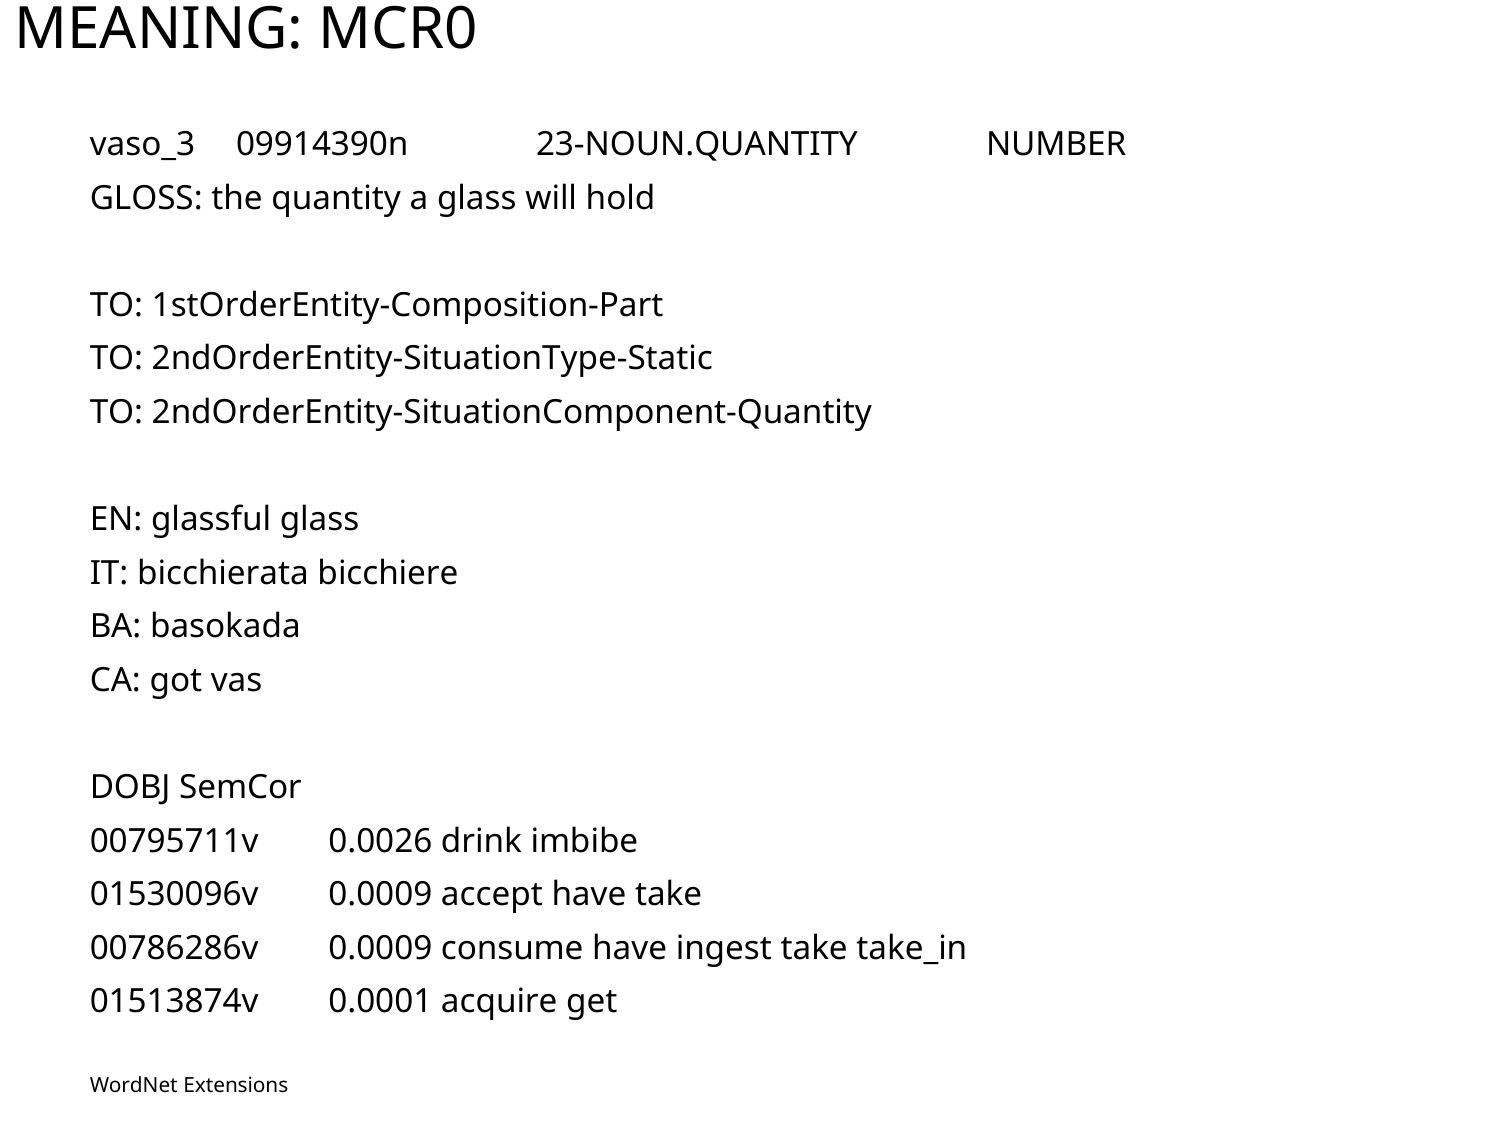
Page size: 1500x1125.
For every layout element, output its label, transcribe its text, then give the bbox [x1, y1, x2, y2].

title MEANING: MCR0 [0, 0, 1500, 70]
list vaso_3 09914390n 23-NOUN.QUANTITY NUMBER GLOSS: the quantity a glass will hold TO: 1stOrderEntity-Composition-Part TO: 2ndOrderEntity-SituationType-Static TO: 2ndOrderEntity-SituationComponent-Quantity EN: glassful glass IT: bicchierata bicchiere BA: basokada CA: got vas DOBJ SemCor 00795711v 0.0026 drink imbibe 01530096v 0.0009 accept have take 00786286v 0.0009 consume have ingest take take_in 01513874v 0.0001 acquire get [75, 112, 1438, 1001]
